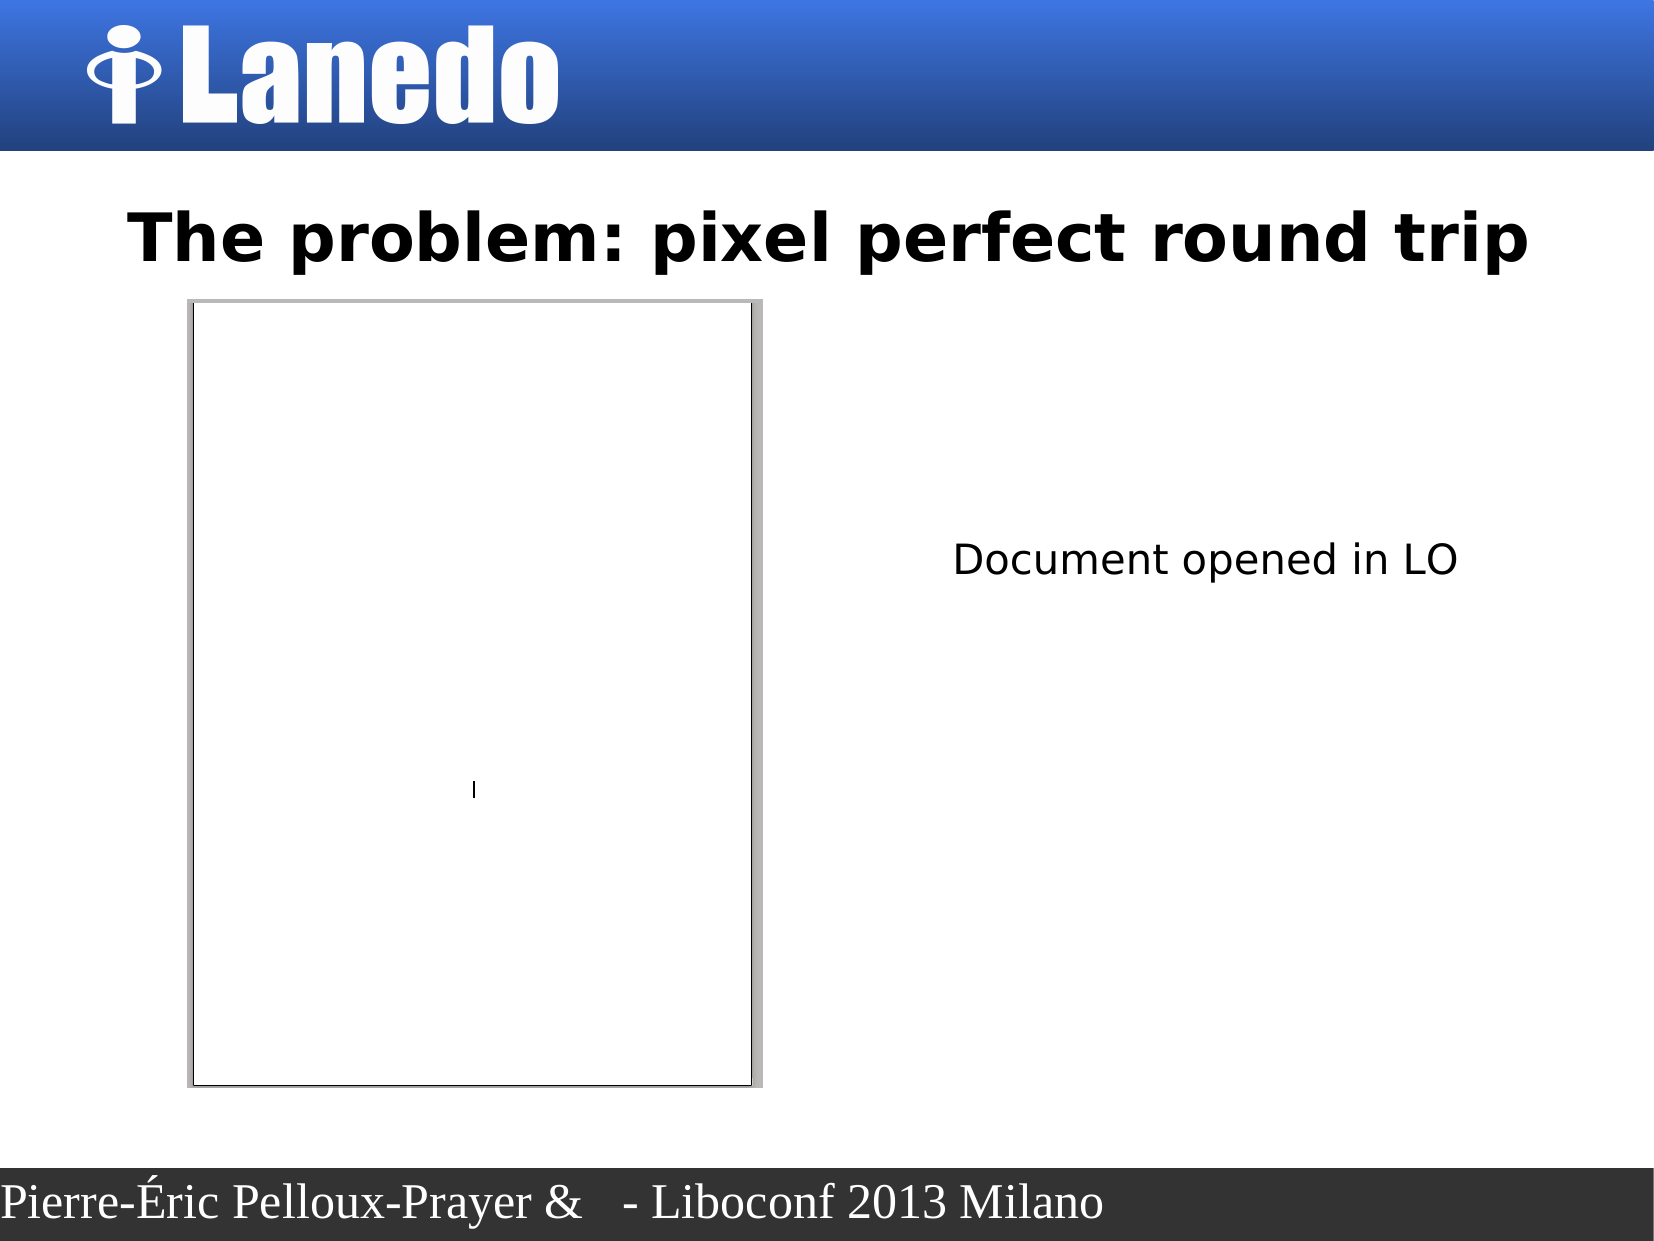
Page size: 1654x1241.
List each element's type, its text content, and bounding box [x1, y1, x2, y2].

picture [87, 25, 558, 124]
text_box The problem: pixel perfect round trip [112, 187, 1576, 976]
text_box Document opened in LO [937, 525, 1538, 590]
picture [187, 299, 763, 1088]
